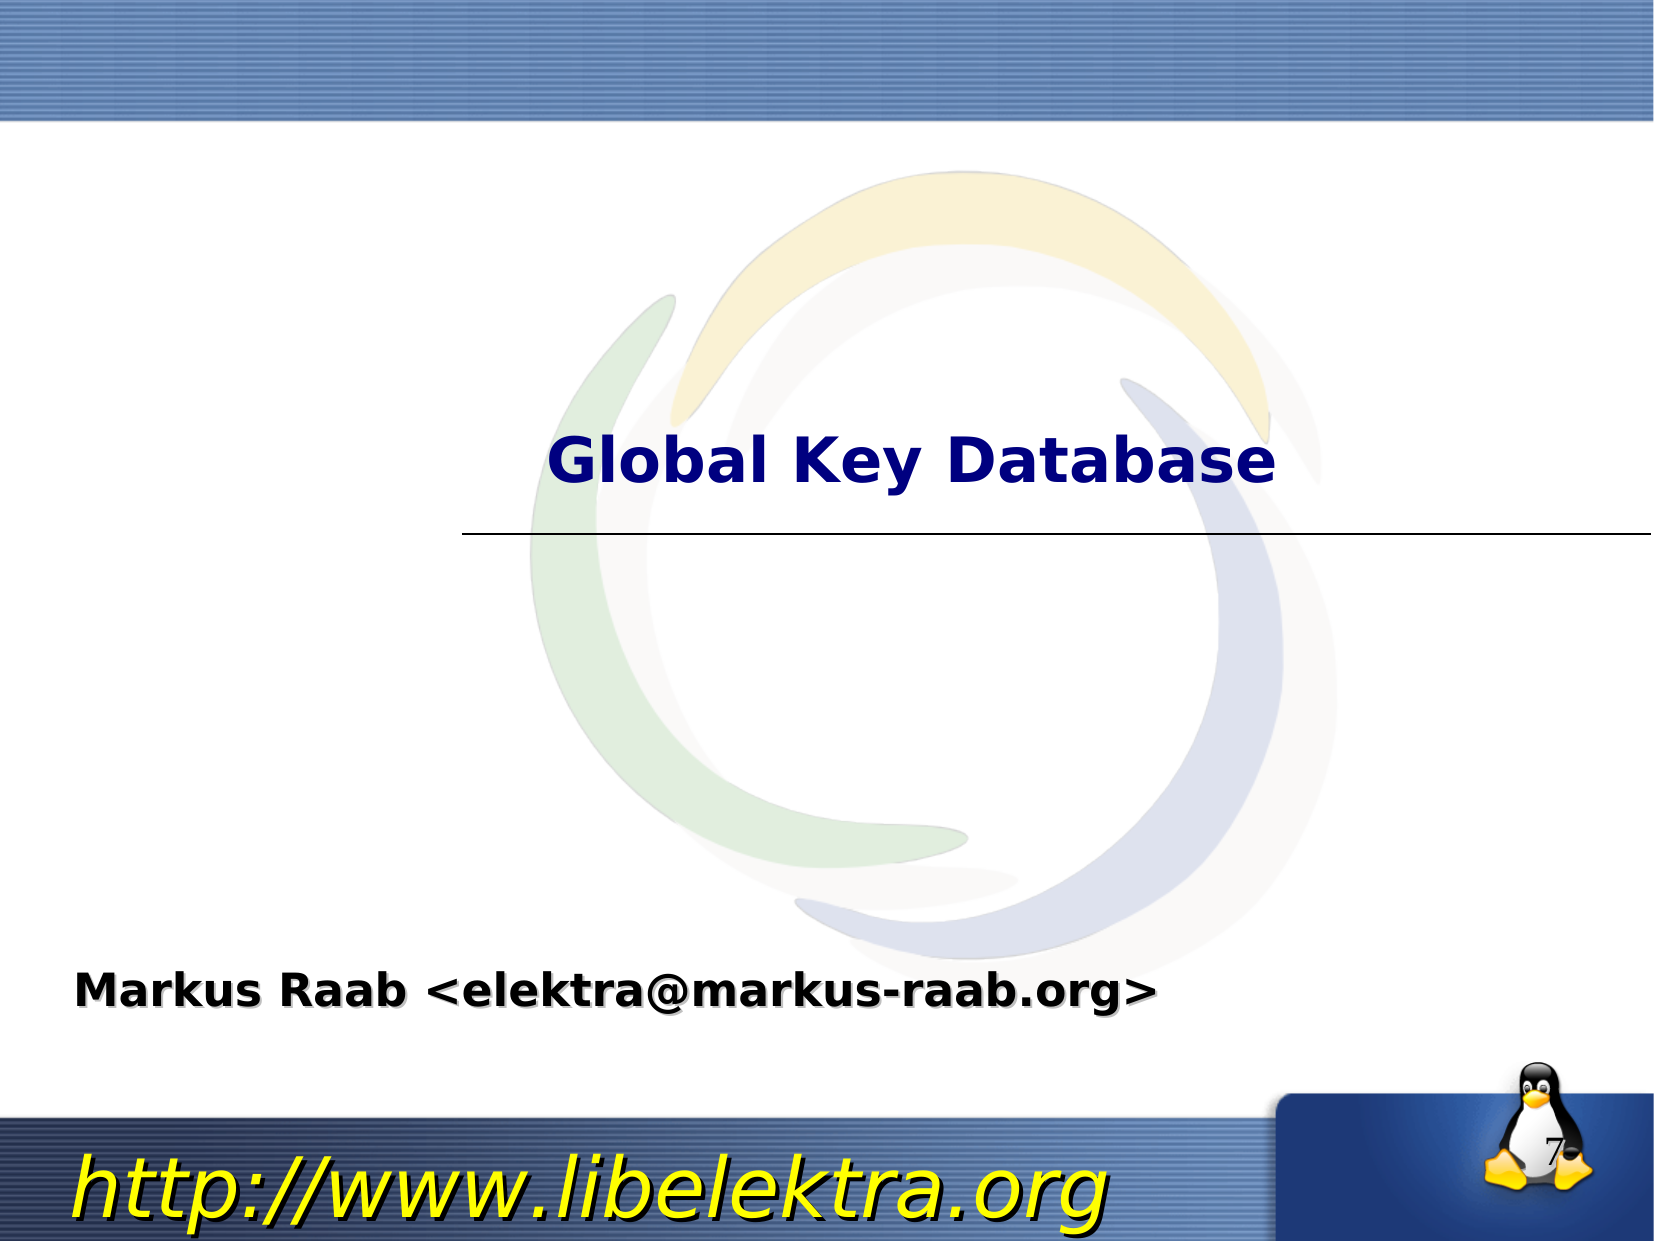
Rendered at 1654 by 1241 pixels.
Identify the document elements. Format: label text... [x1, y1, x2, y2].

picture [0, 0, 1654, 533]
picture [0, 1061, 1654, 1241]
picture [481, 535, 1374, 953]
text_box Markus Raab <elektra@markus-raab.org> [58, 953, 1481, 1030]
text_box <Nummer> [1370, 1122, 1565, 1178]
text_box Global Key Database [531, 413, 1434, 511]
